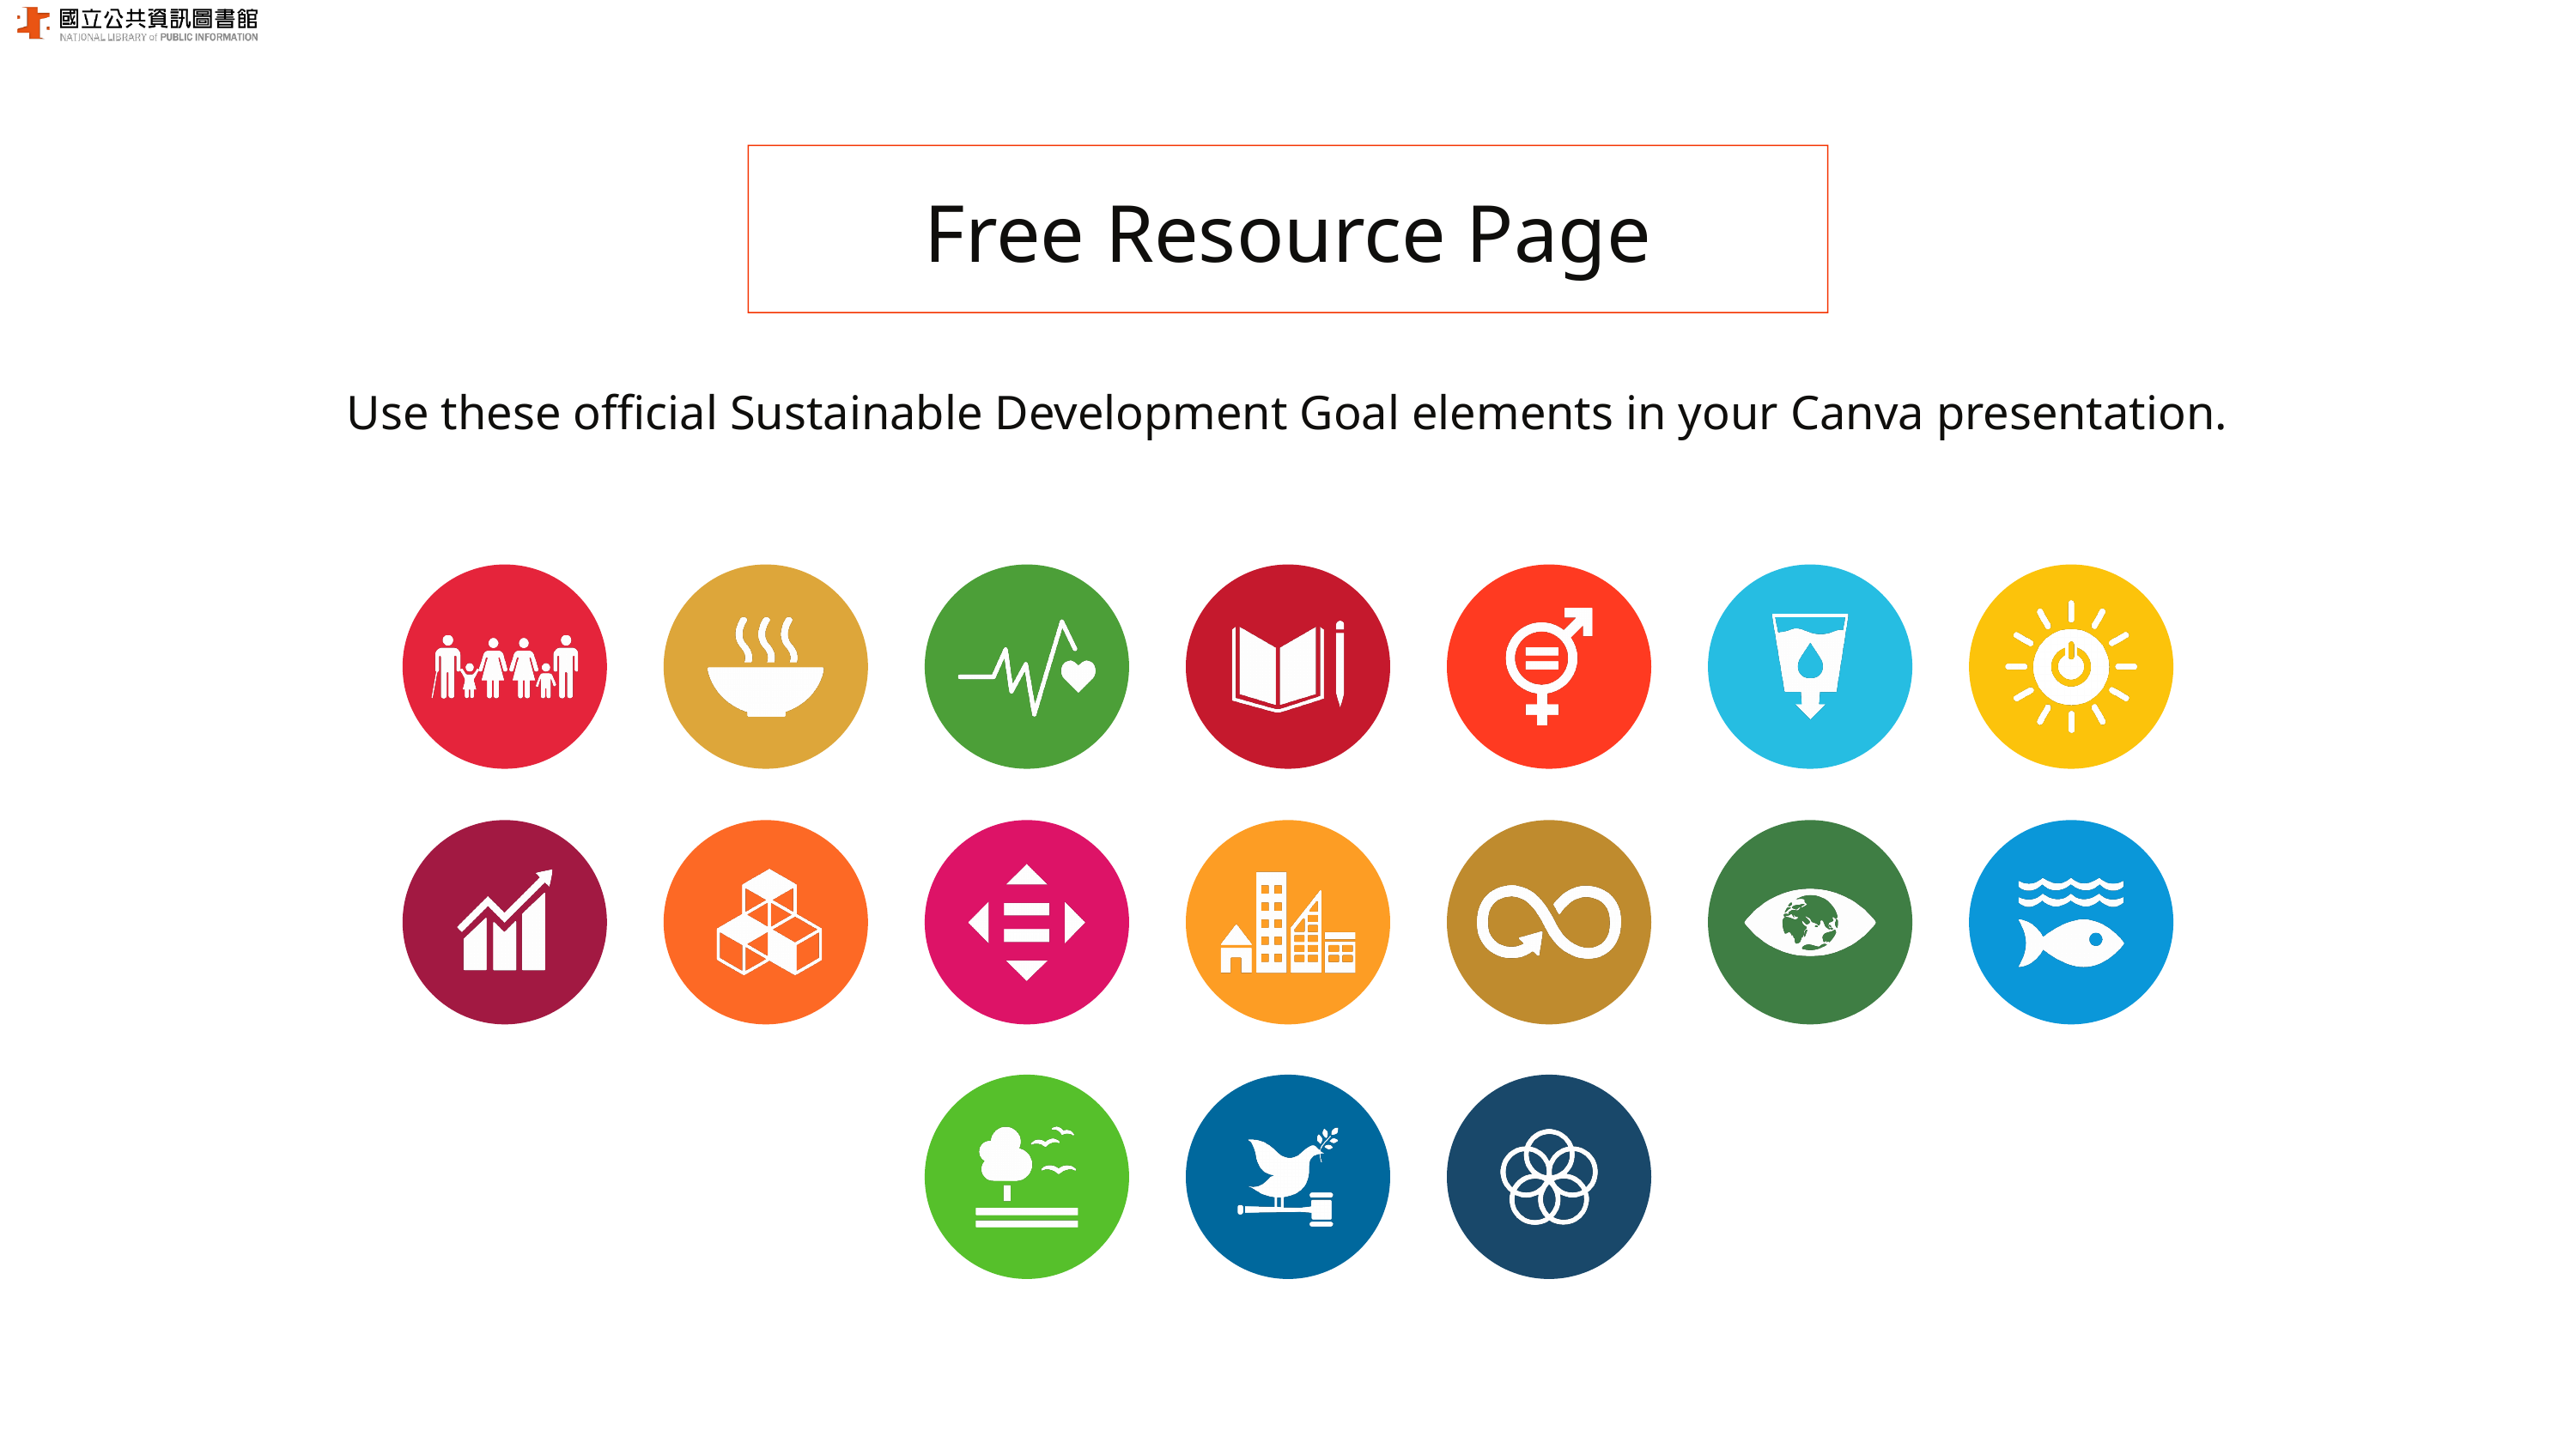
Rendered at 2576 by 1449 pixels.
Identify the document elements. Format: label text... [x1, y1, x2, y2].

text_box [1186, 820, 1390, 1025]
text_box Free Resource Page [804, 175, 1772, 279]
text_box [663, 564, 868, 769]
text_box [924, 564, 1129, 769]
text_box [1708, 820, 1913, 1025]
text_box [924, 1074, 1129, 1279]
text_box [402, 564, 607, 769]
text_box [1969, 820, 2174, 1025]
text_box [1447, 820, 1652, 1025]
text_box [924, 820, 1129, 1025]
text_box [1708, 564, 1913, 769]
text_box [1186, 1074, 1390, 1279]
text_box [402, 820, 607, 1025]
text_box [1186, 564, 1390, 769]
text_box [663, 820, 868, 1025]
text_box [1969, 564, 2174, 769]
text_box [747, 144, 1829, 313]
text_box [1447, 1074, 1652, 1279]
text_box [1447, 564, 1652, 769]
text_box Use these official Sustainable Development Goal elements in your Canva presentation. [237, 378, 2339, 437]
